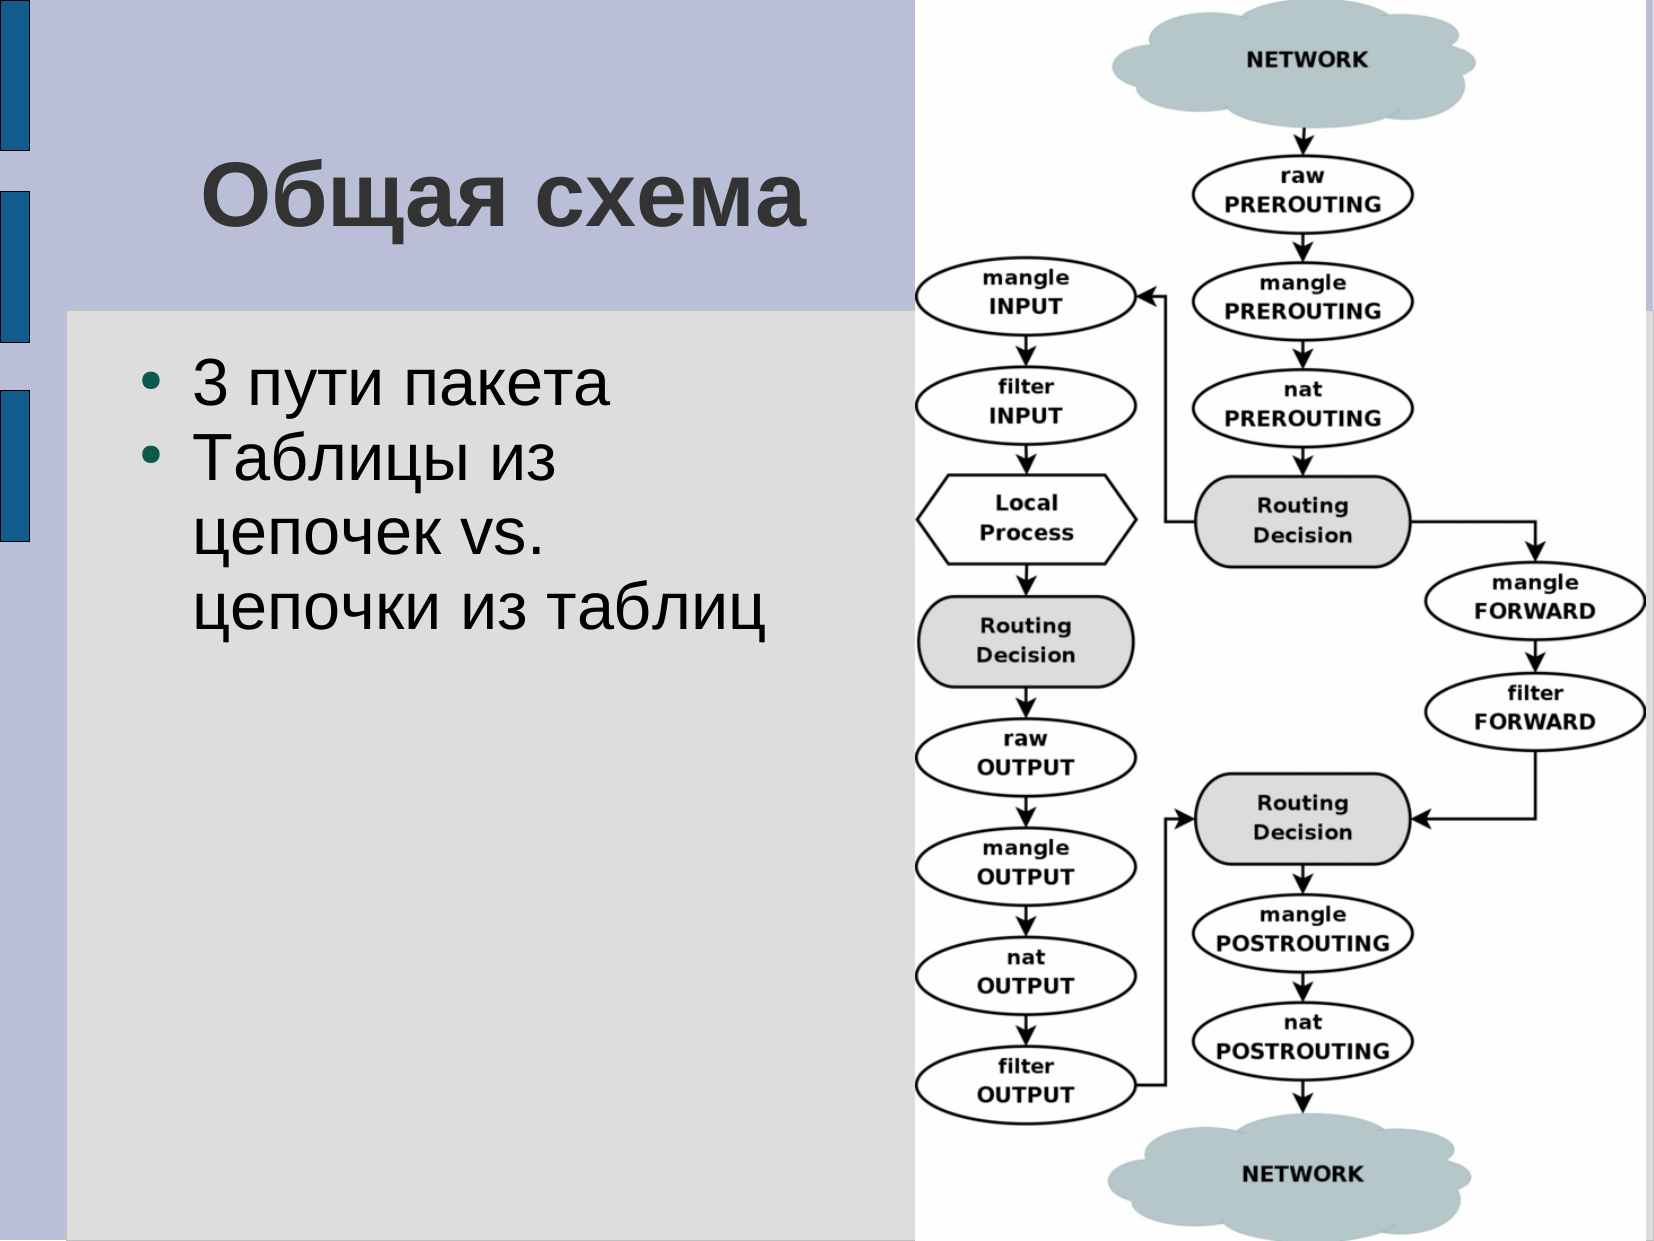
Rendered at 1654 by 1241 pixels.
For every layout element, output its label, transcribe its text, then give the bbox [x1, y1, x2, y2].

list 3 пути пакета Таблицы из цепочек vs. цепочки из таблиц [121, 344, 811, 1164]
picture [915, 0, 1646, 1241]
title Общая схема [121, 91, 886, 299]
